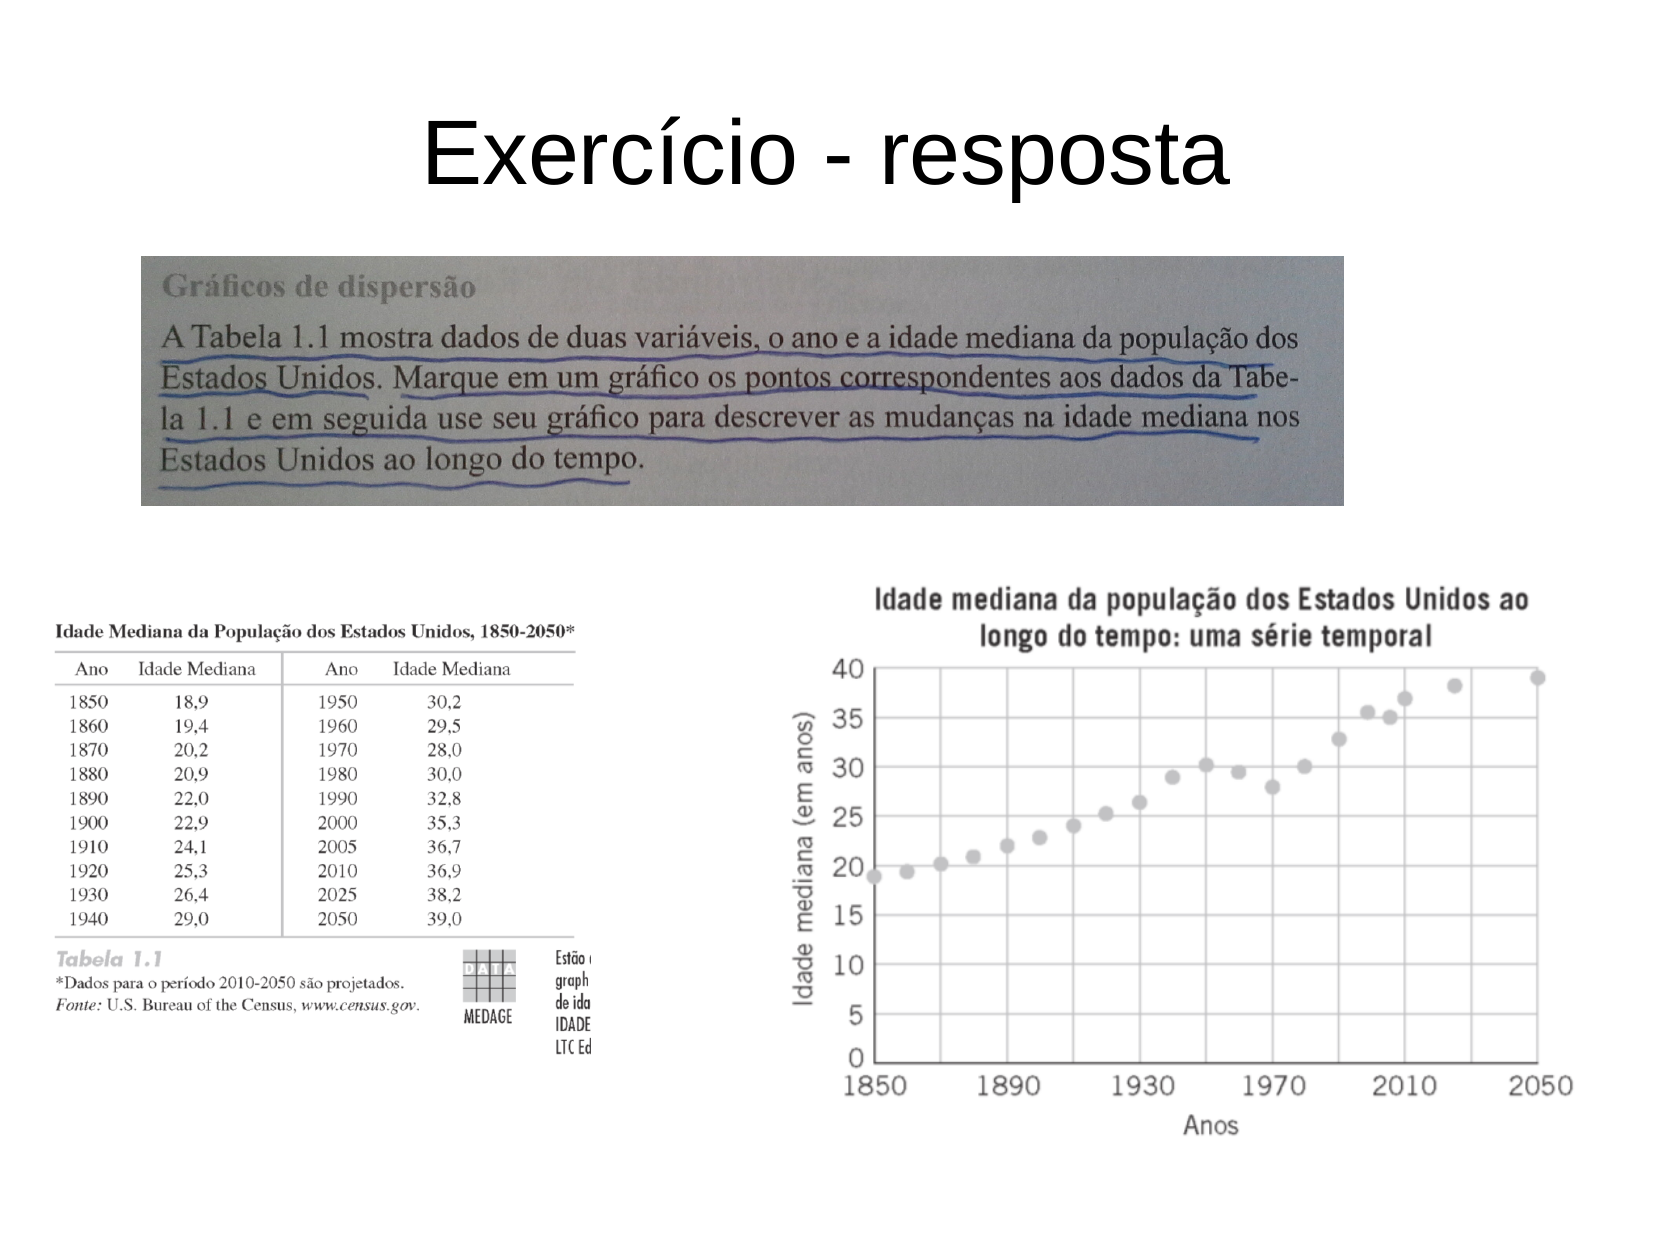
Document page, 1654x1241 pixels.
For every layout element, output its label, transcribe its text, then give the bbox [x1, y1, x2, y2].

picture [141, 256, 1344, 506]
picture [29, 602, 591, 1065]
picture [737, 532, 1607, 1146]
title Exercício - resposta [82, 49, 1571, 257]
